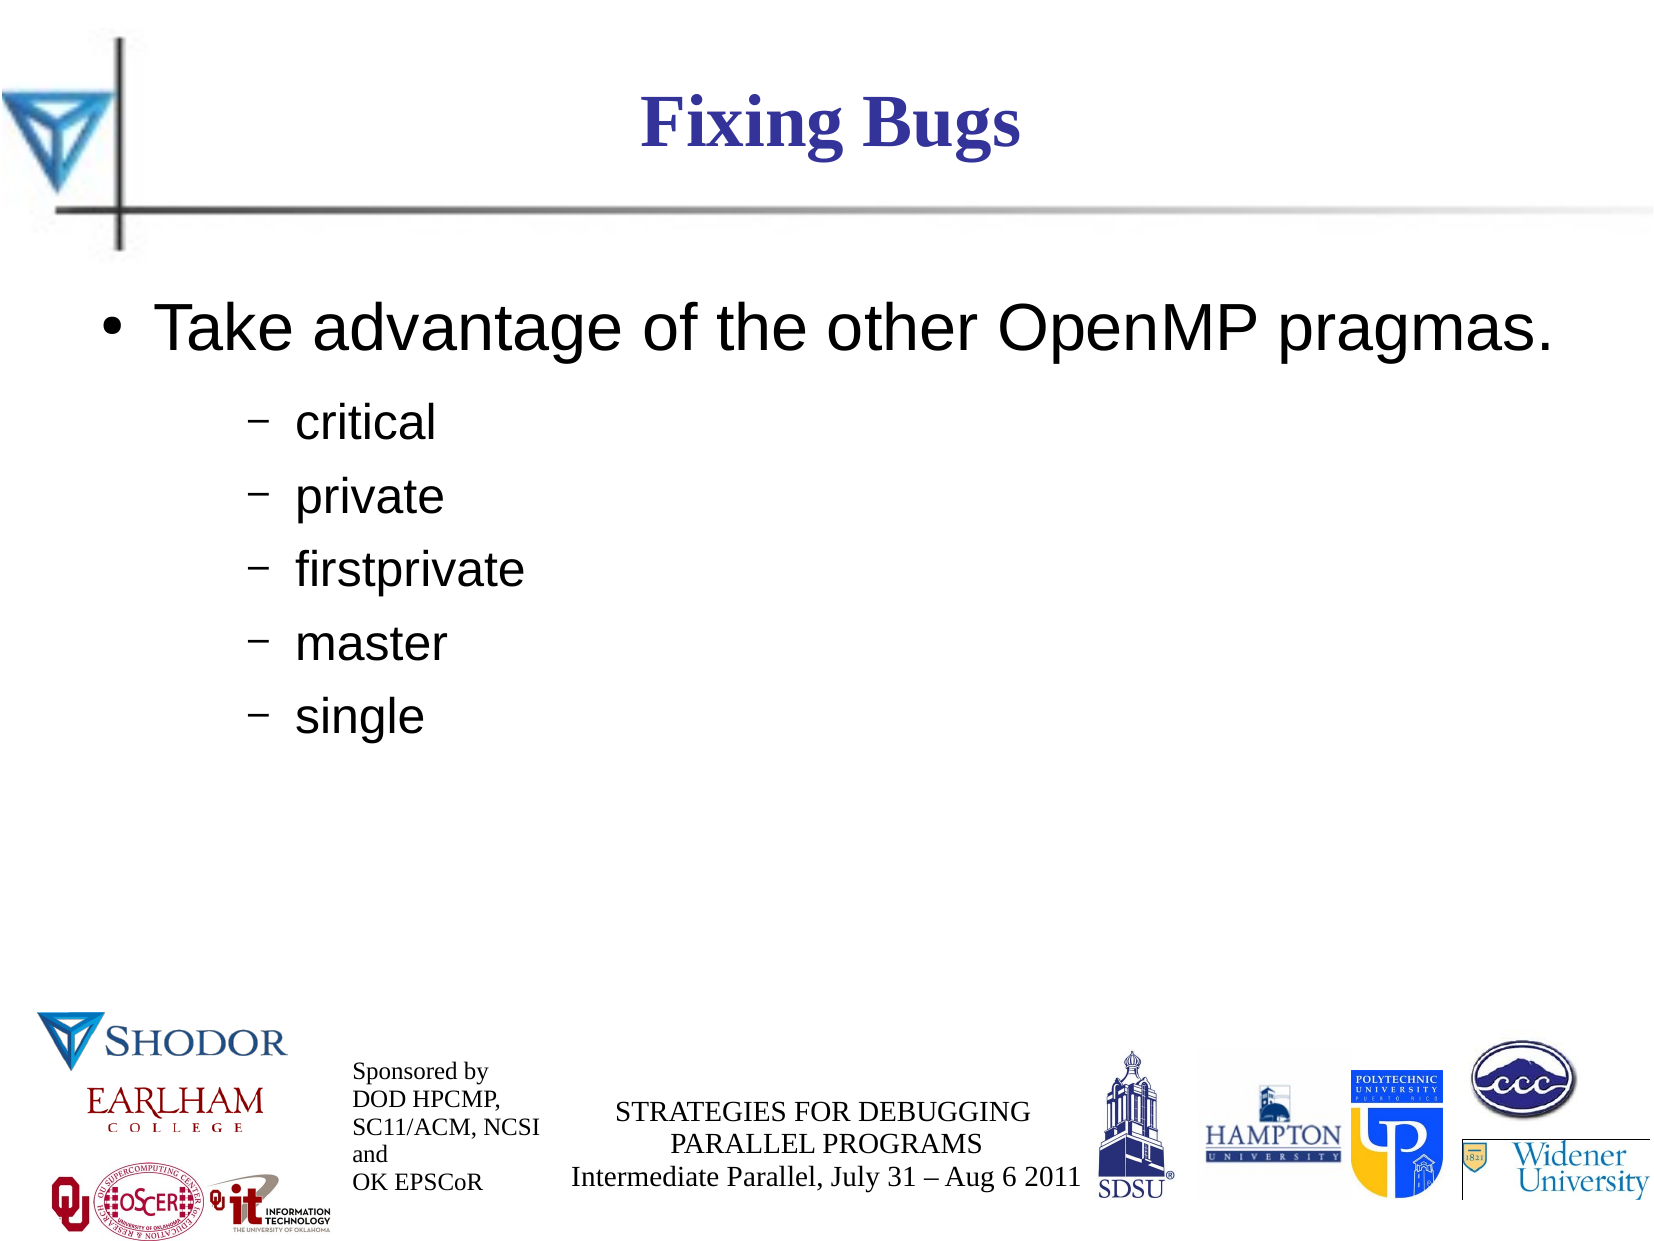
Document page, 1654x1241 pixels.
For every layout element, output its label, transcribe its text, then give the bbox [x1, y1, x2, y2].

picture [93, 1201, 338, 1241]
picture [50, 1201, 90, 1233]
picture [1571, 1030, 1581, 1088]
text_box STRATEGIES FOR DEBUGGING PARALLEL PROGRAMS Intermediate Parallel, July 31 – Aug 6 2011 [1351, 1088, 1654, 1201]
title Fixing Bugs [86, 17, 1576, 226]
picture [2, 28, 1654, 263]
picture [37, 1012, 82, 1071]
picture [75, 1031, 82, 1053]
list Take advantage of the other OpenMP pragmas. critical private firstprivate master single [82, 290, 1571, 1126]
picture [1197, 1126, 1351, 1201]
text_box STRATEGIES FOR DEBUGGING PARALLEL PROGRAMS Intermediate Parallel, July 31 – Aug 6 2011 [0, 1088, 1197, 1201]
